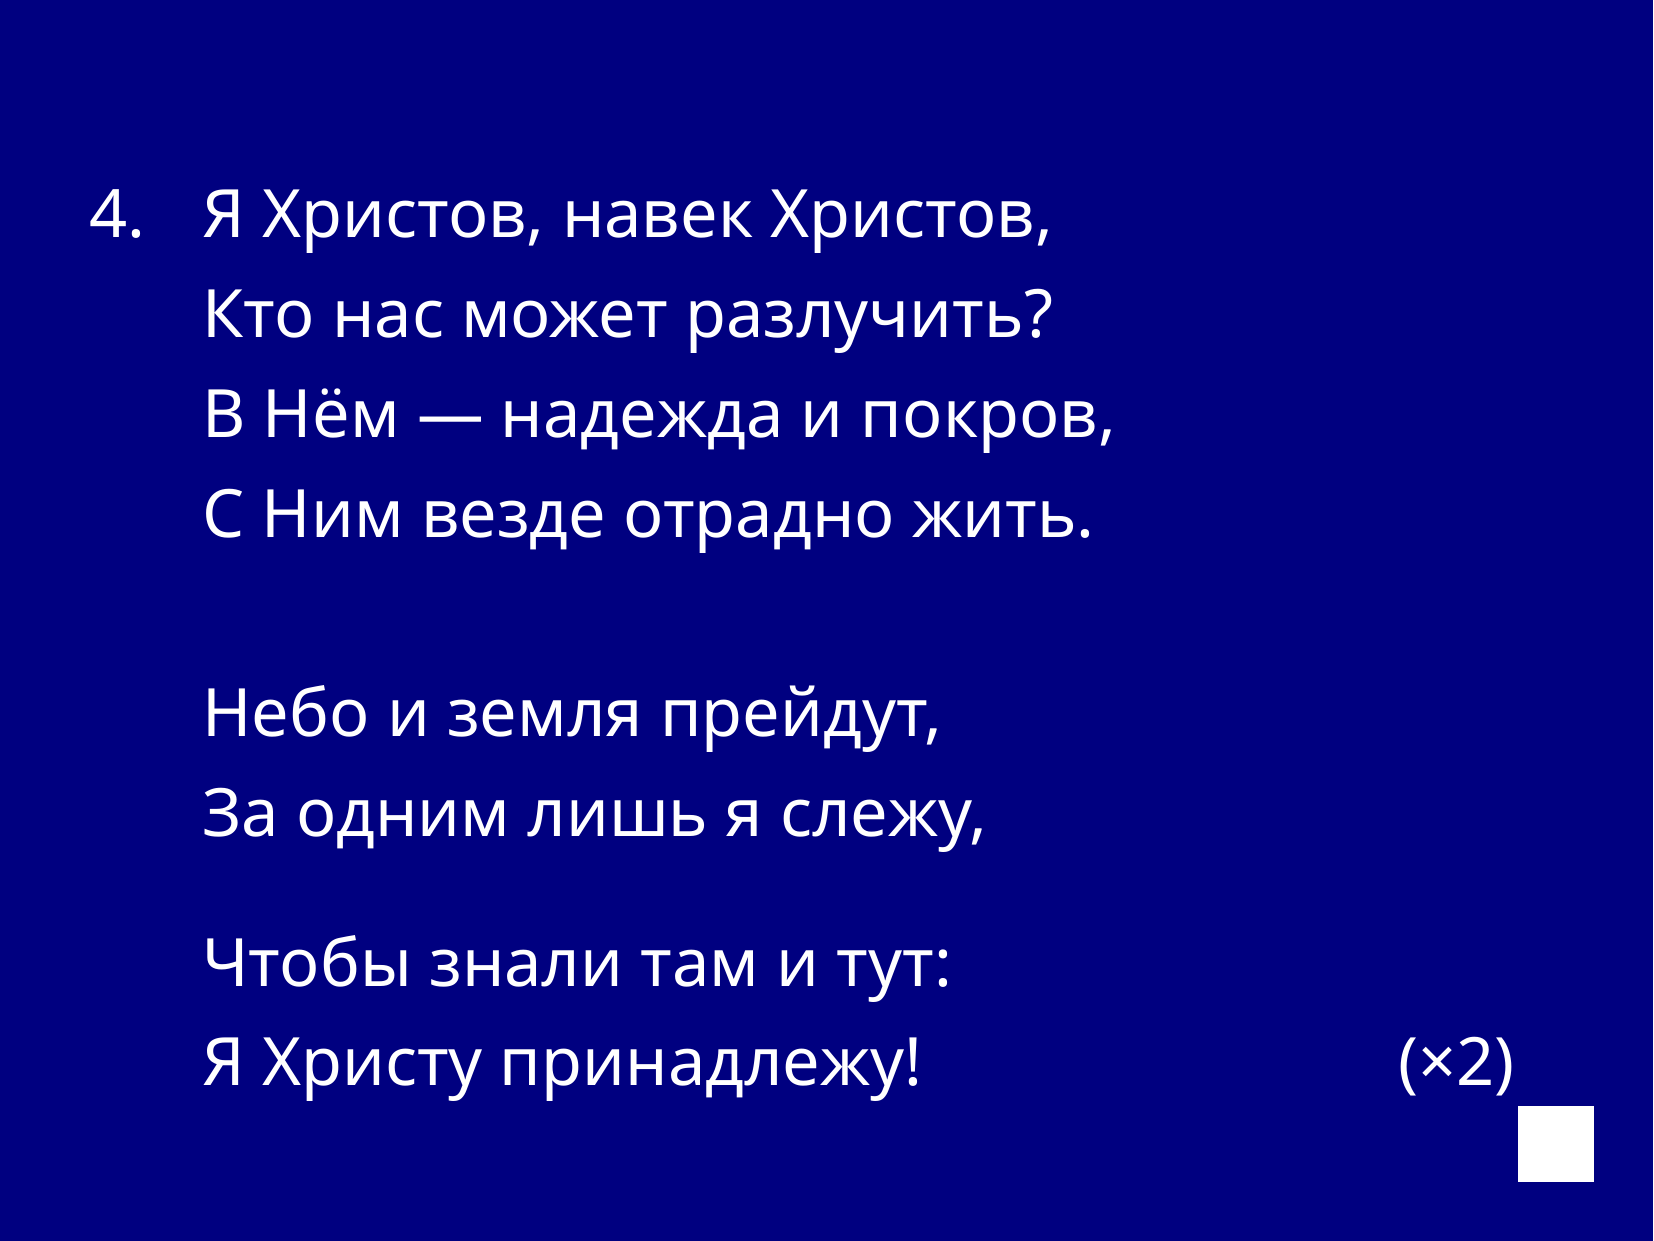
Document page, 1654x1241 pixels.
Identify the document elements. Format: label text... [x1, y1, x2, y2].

text_box [1518, 1106, 1594, 1182]
text_box 4. Я Христов, навек Христов, Кто нас может разлучить? В Нём — надежда и покров, С Ним везде отрадно жить. Небо и земля прейдут, За одним лишь я слежу, Чтобы знали там и тут: Я Христу принадлежу! (×2) [75, 150, 1576, 1163]
